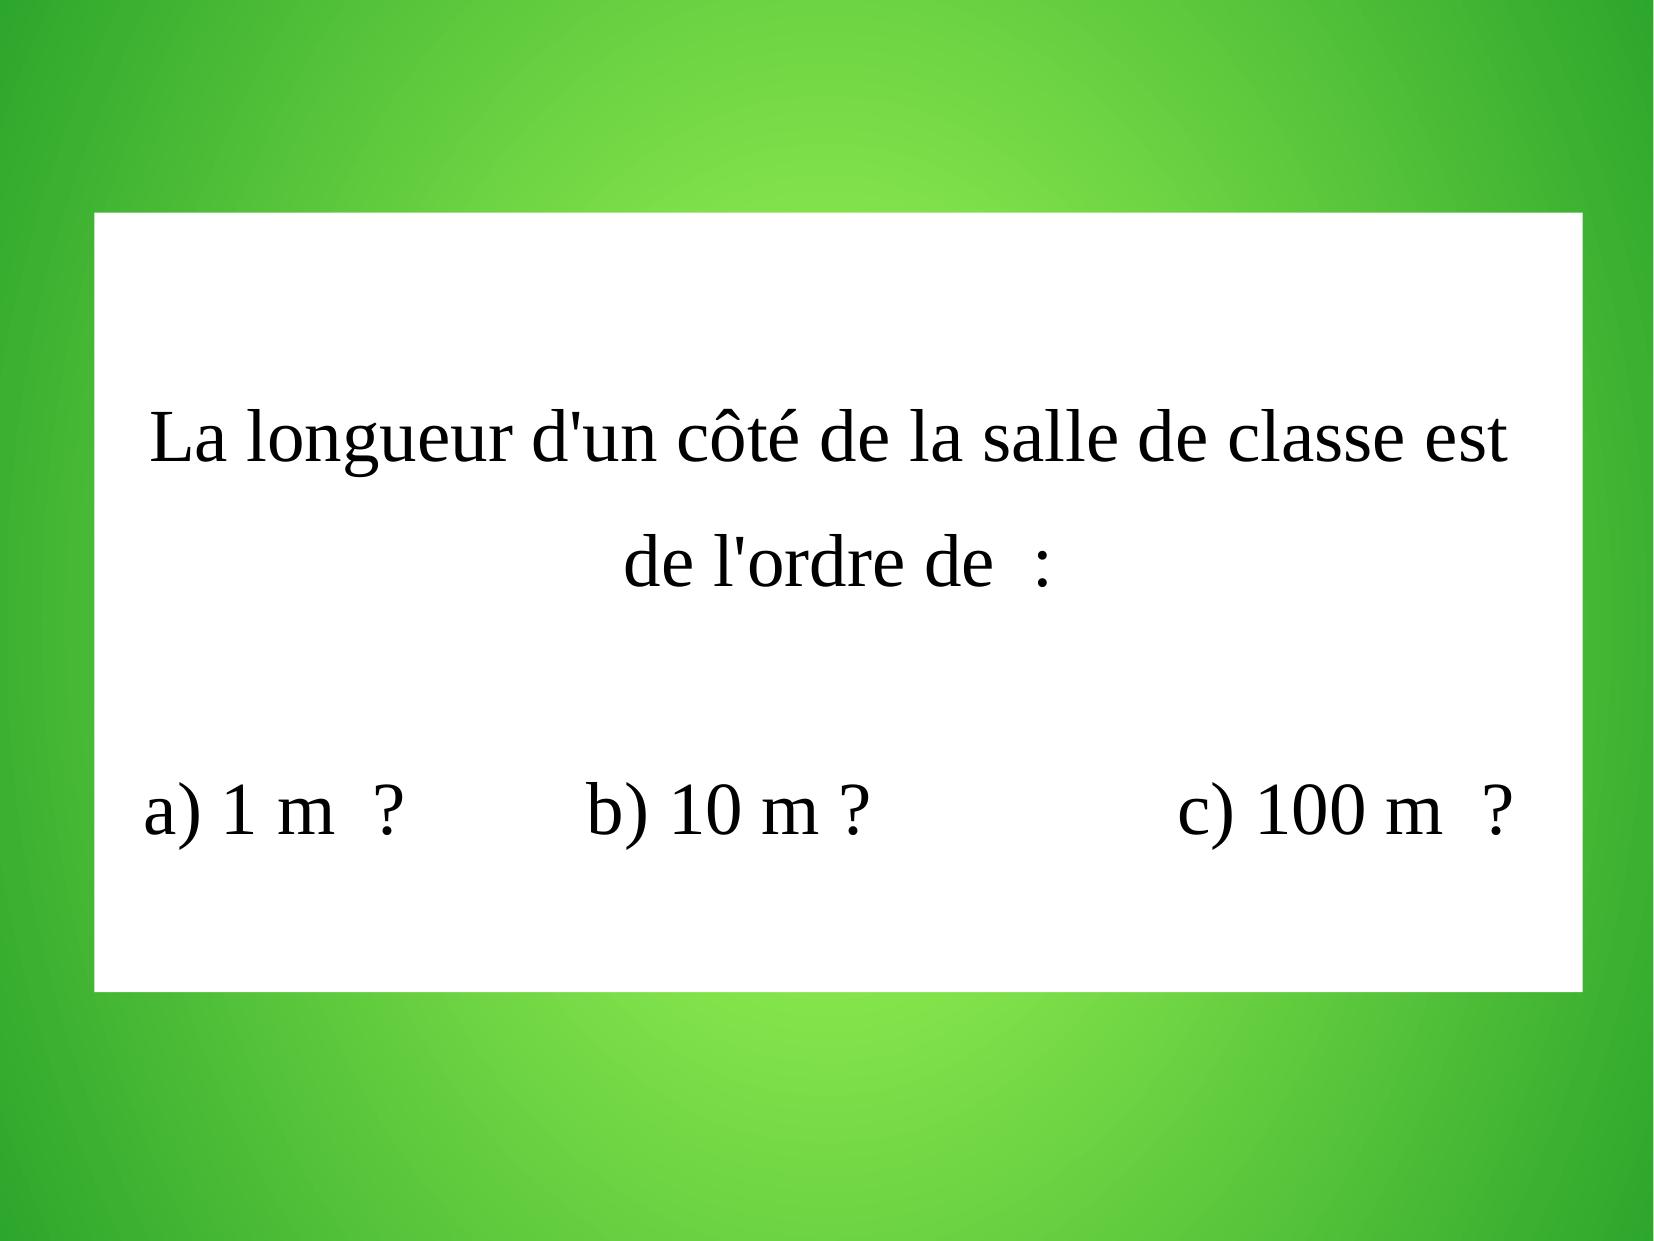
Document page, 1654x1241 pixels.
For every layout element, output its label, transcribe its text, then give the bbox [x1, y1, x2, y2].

subtitle La longueur d'un côté de la salle de classe est de l'ordre de : a) 1 m ? b) 10 m ? c) 100 m ? [94, 212, 1583, 993]
picture [0, 0, 1654, 1241]
